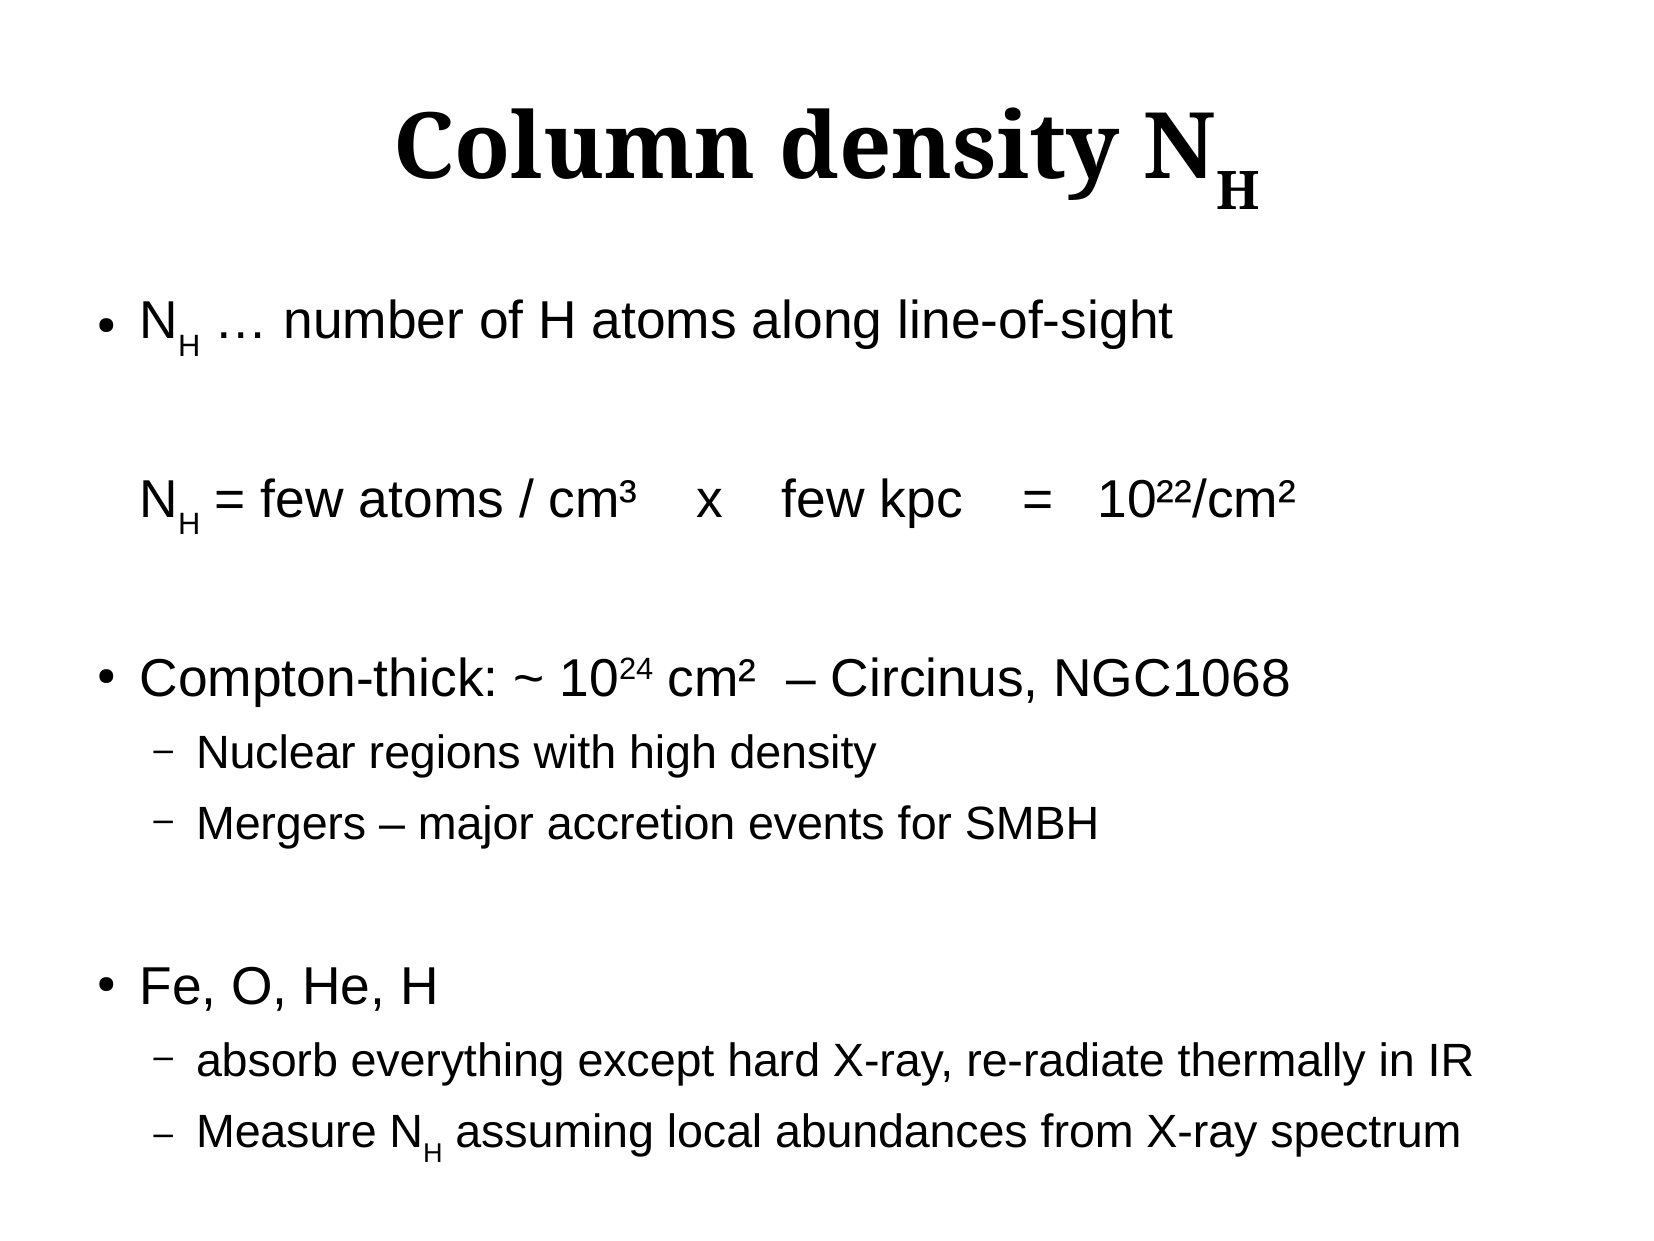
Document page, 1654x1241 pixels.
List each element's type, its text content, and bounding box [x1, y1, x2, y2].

list NH … number of H atoms along line-of-sight NH = few atoms / cm³ x few kpc = 10²²/cm² Compton-thick: ~ 1024 cm² – Circinus, NGC1068 Nuclear regions with high density Mergers – major accretion events for SMBH Fe, O, He, H absorb everything except hard X-ray, re-radiate thermally in IR Measure NH assuming local abundances from X-ray spectrum [82, 290, 1571, 1186]
title Column density NH [82, 49, 1571, 257]
